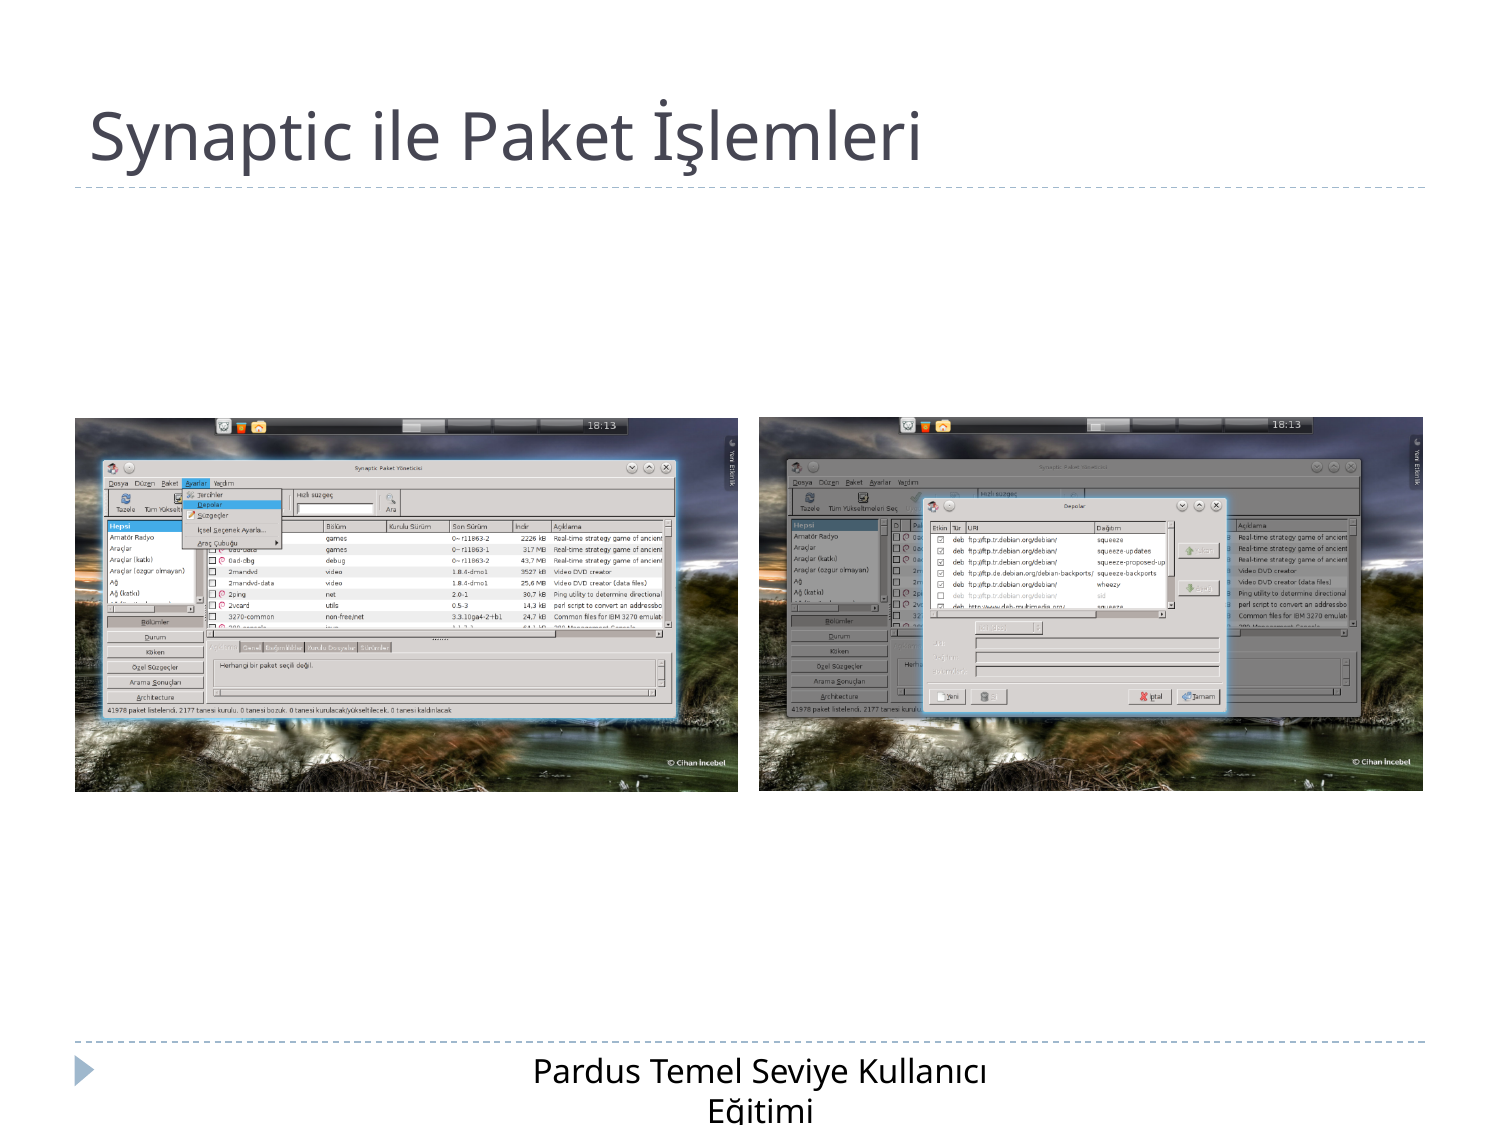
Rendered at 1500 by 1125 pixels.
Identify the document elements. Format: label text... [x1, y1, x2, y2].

title Synaptic ile Paket İşlemleri [75, 37, 1425, 188]
picture [759, 417, 1423, 791]
picture [75, 418, 738, 792]
